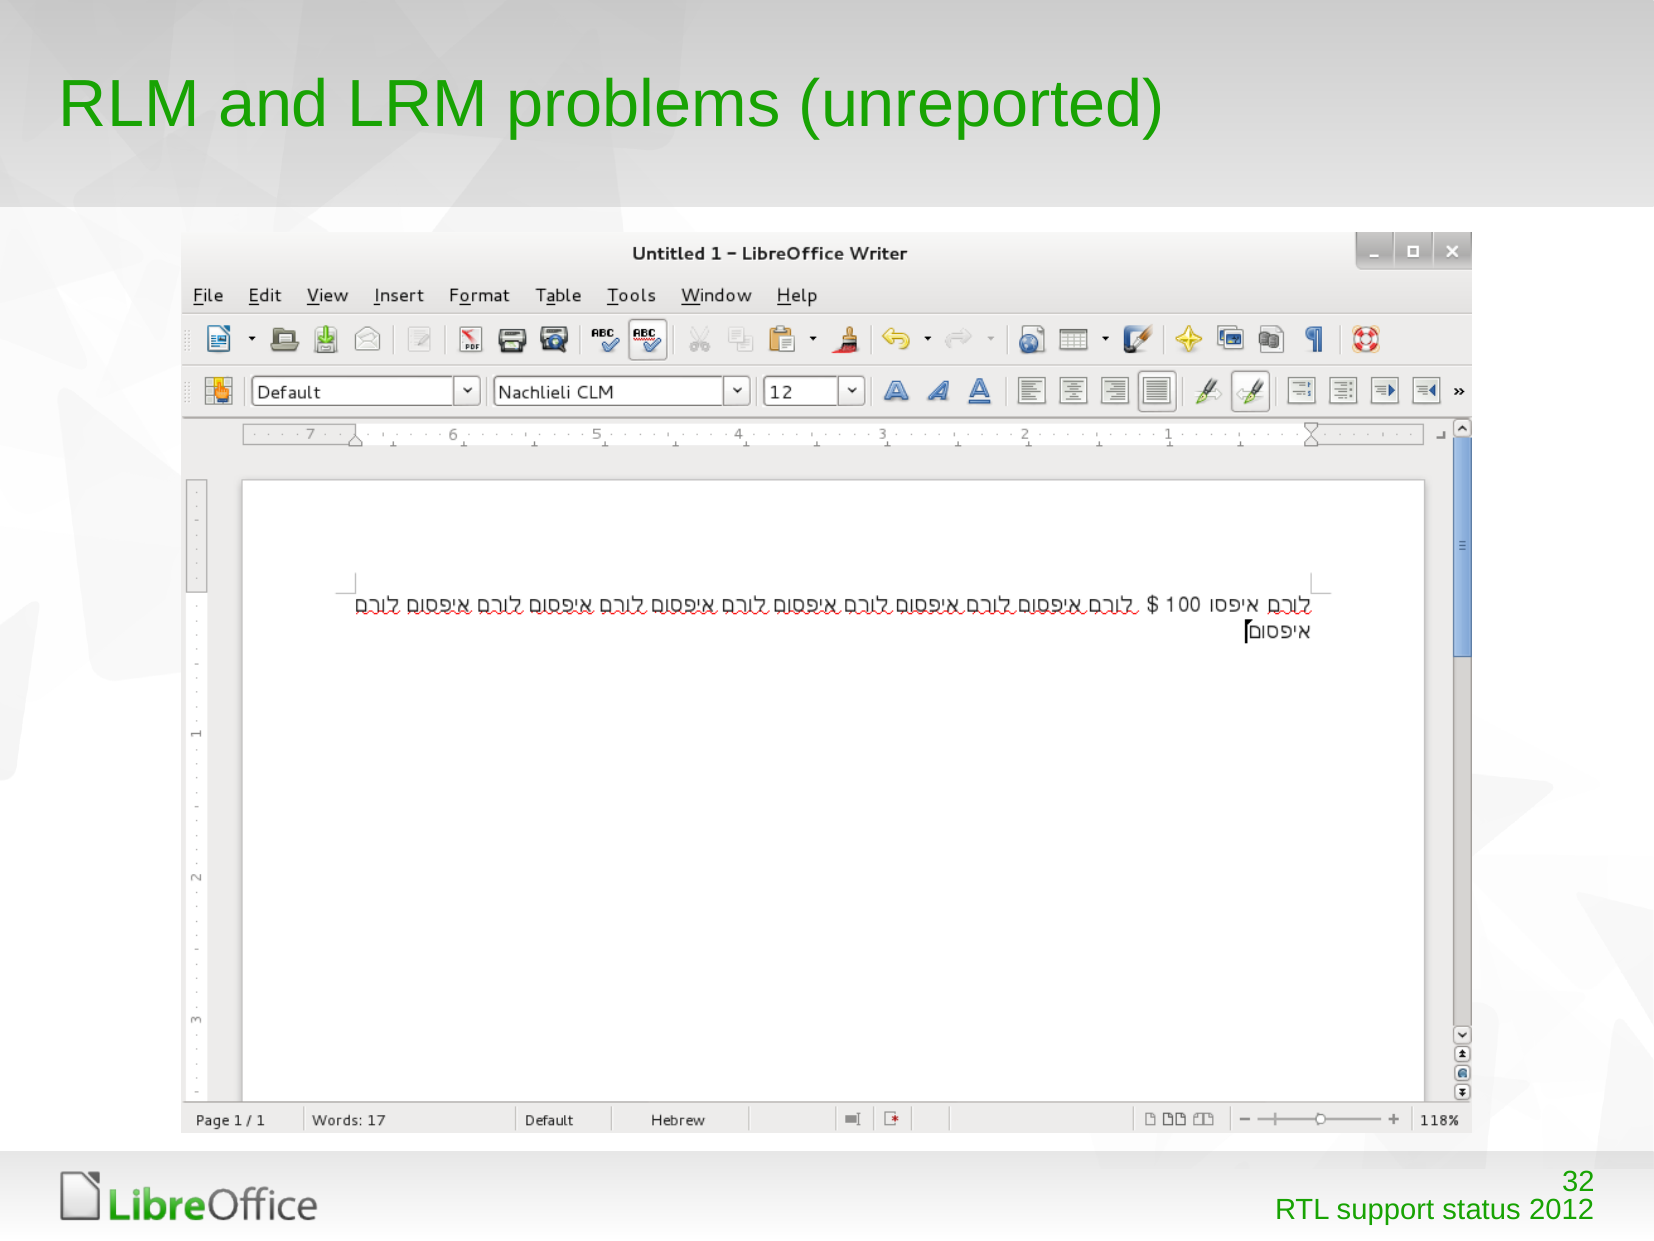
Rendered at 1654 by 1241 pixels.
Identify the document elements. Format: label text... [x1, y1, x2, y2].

picture [0, 0, 1654, 1169]
picture [41, 1152, 337, 1240]
title RLM and LRM problems (unreported) [59, 29, 1595, 178]
